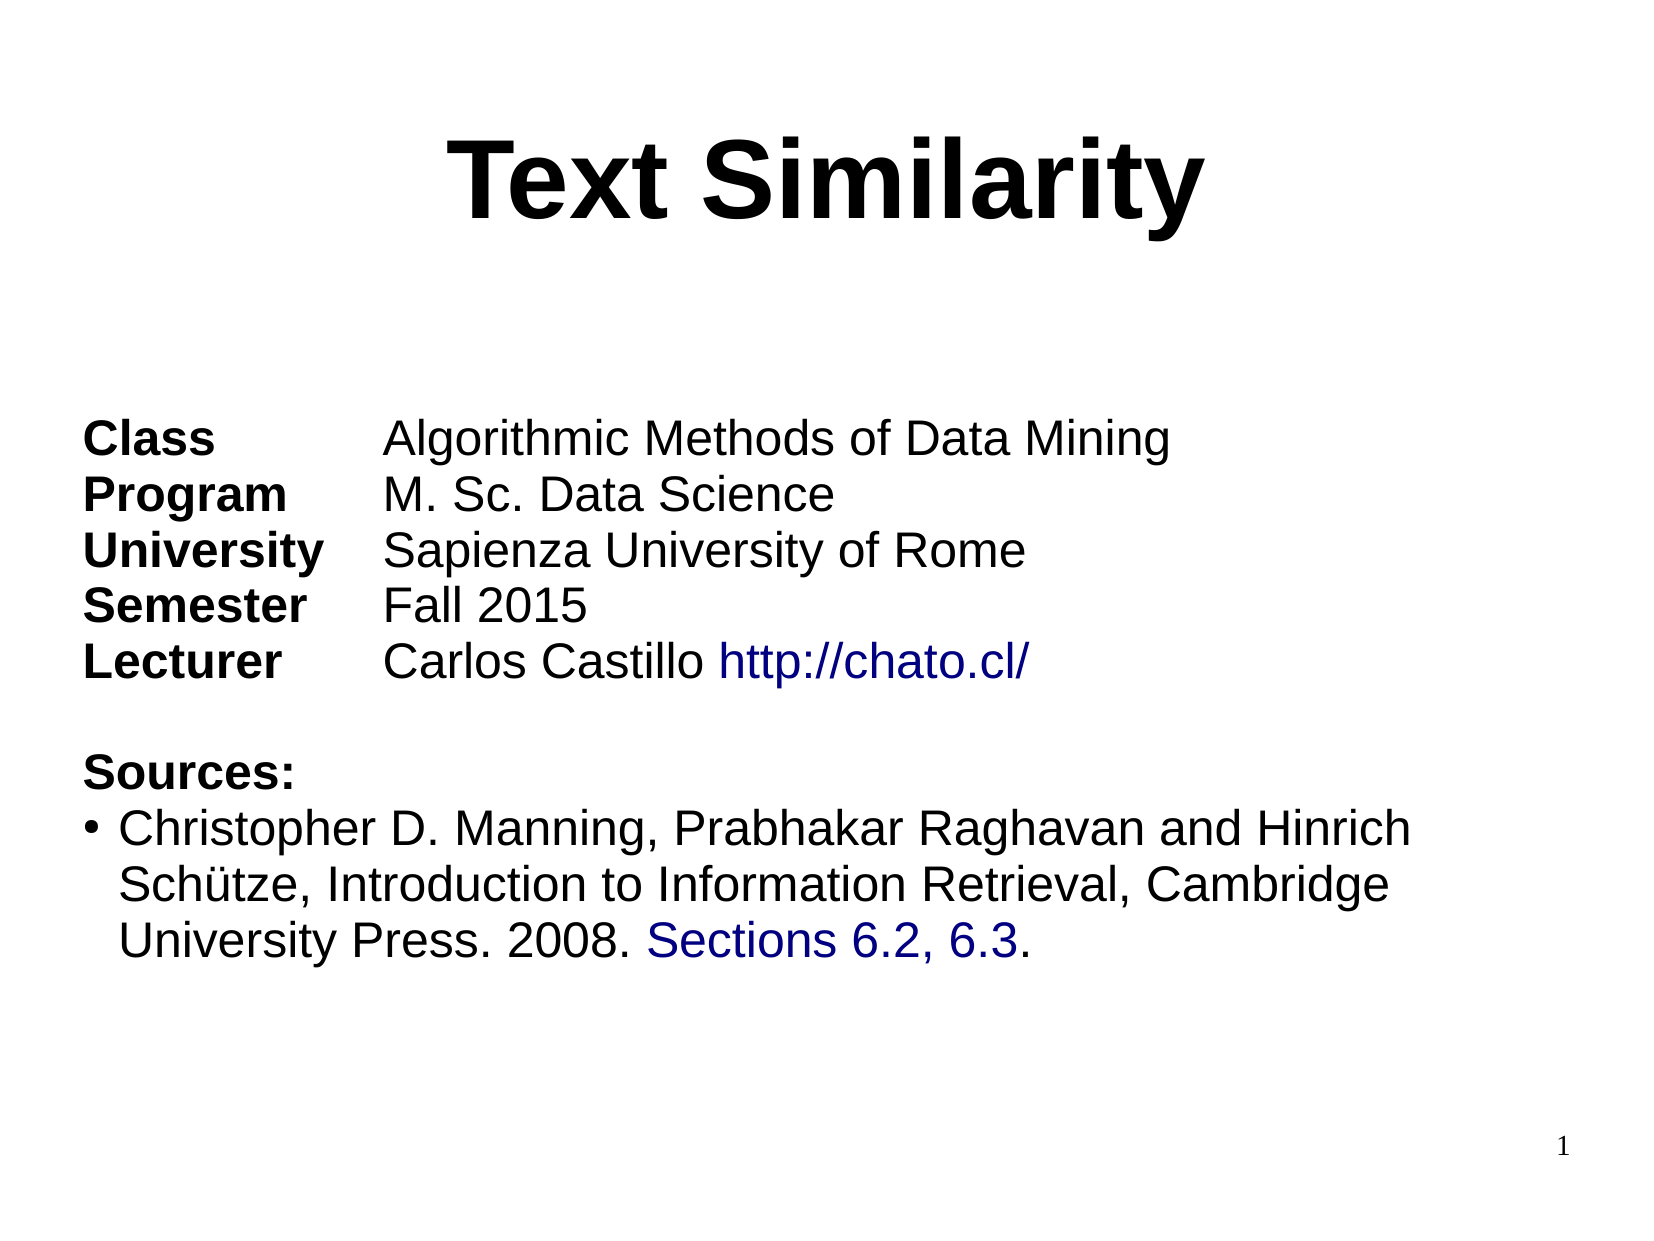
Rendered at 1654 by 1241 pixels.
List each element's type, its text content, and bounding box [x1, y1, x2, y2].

chart [769, 591, 888, 651]
subtitle Text Similarity Class Algorithmic Methods of Data Mining Program M. Sc. Data Science University Sapienza University of Rome Semester Fall 2015 Lecturer Carlos Castillo http://chato.cl/ Sources: Christopher D. Manning, Prabhakar Raghavan and Hinrich Schütze, Introduction to Information Retrieval, Cambridge University Press. 2008. Sections 6.2, 6.3. [82, 49, 1571, 1111]
